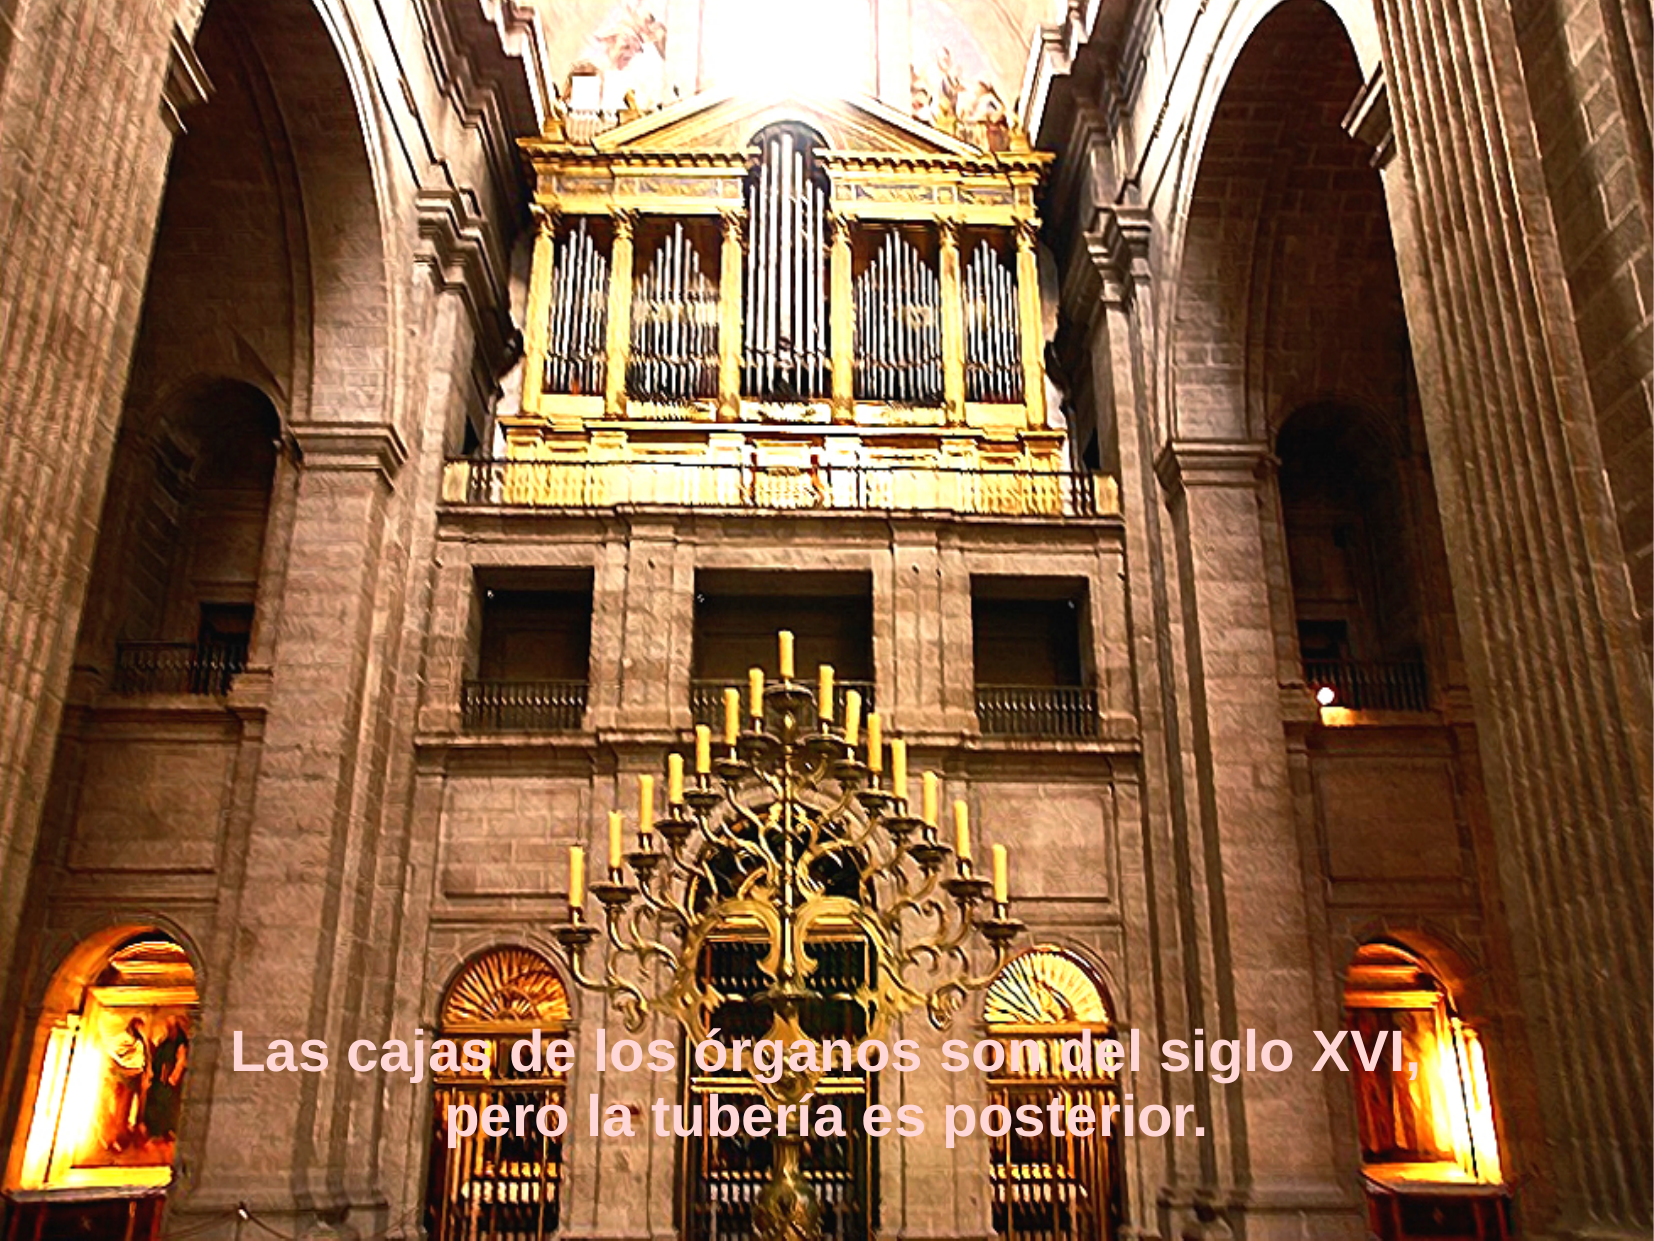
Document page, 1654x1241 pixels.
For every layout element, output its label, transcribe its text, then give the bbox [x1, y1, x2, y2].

picture [0, 0, 1654, 1241]
title Las cajas de los órganos son del siglo XVI, pero la tubería es posterior. [82, 980, 1571, 1188]
